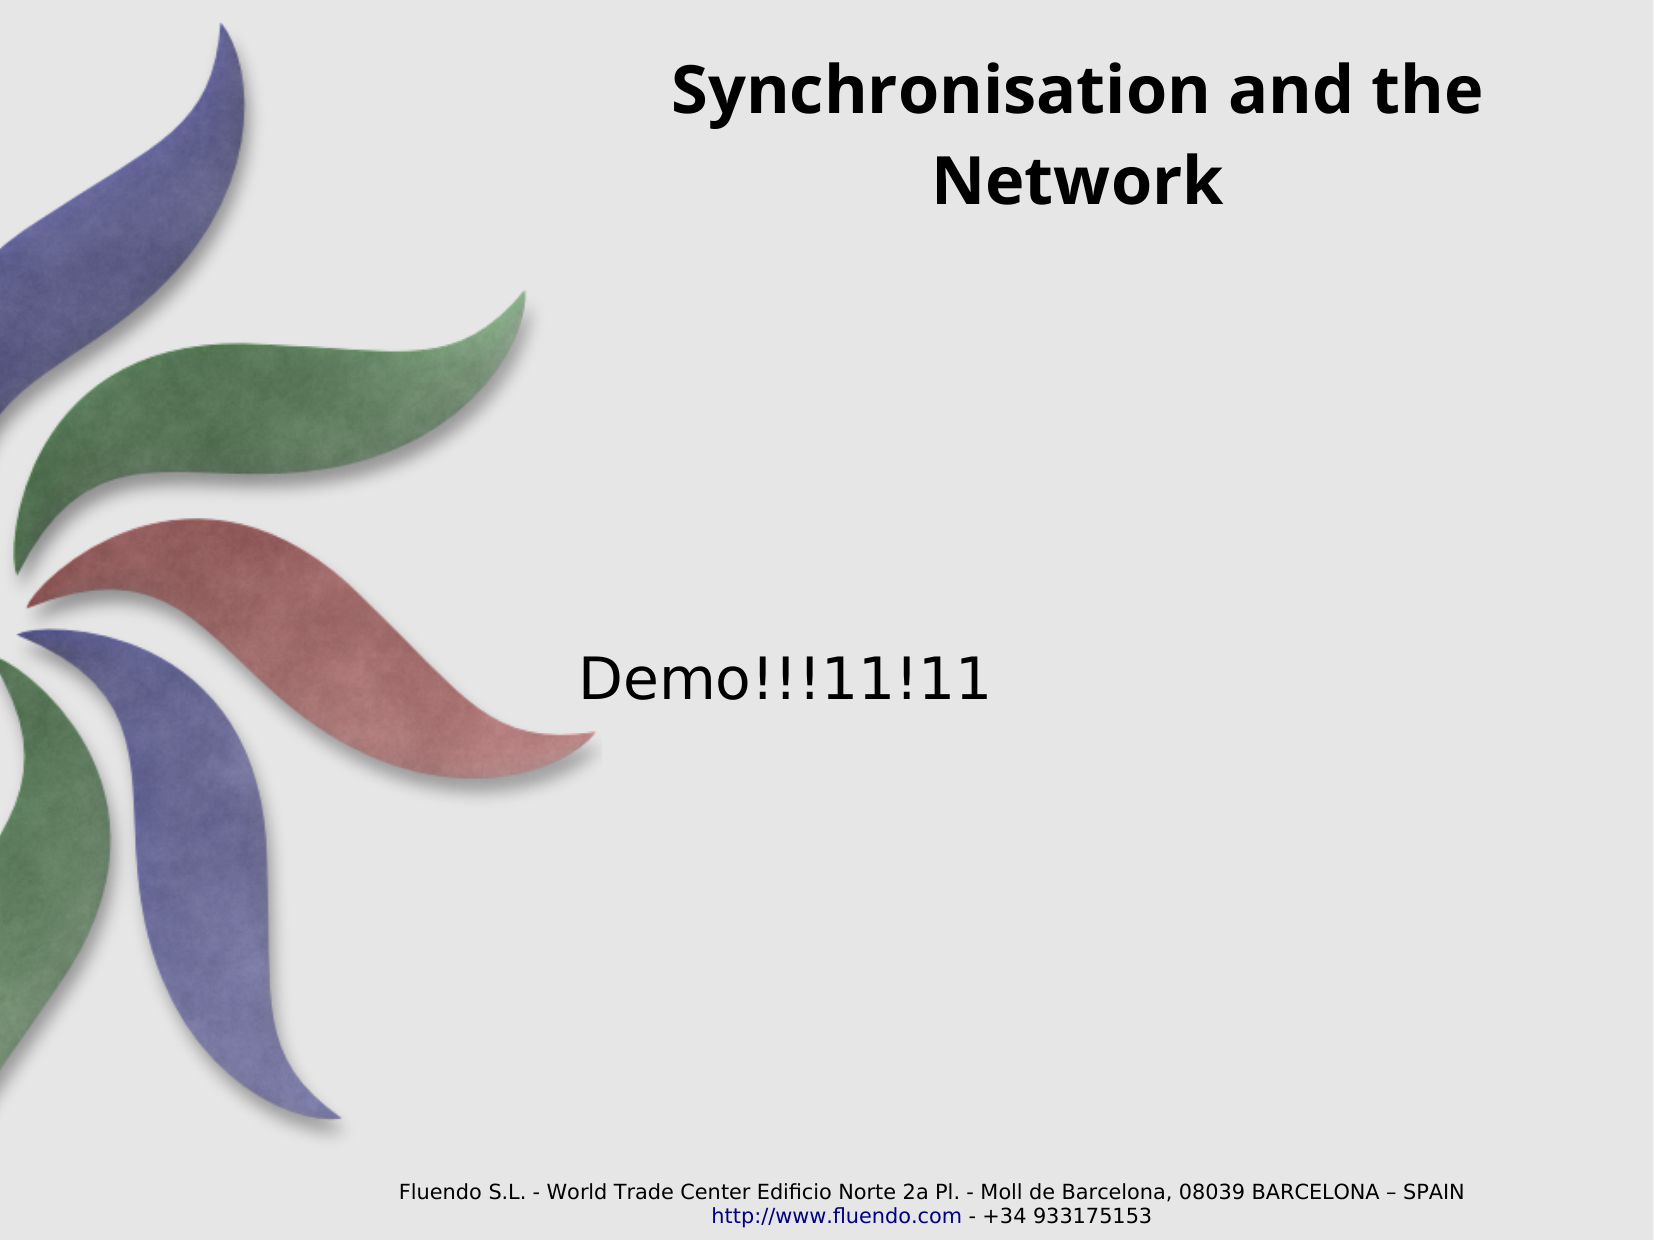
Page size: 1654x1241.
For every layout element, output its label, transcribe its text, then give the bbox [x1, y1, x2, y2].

picture [597, 1189, 602, 1198]
title Synchronisation and the Network [561, 52, 1595, 214]
list Demo!!!11!11 [561, 236, 1595, 1123]
picture [0, 1, 602, 1241]
